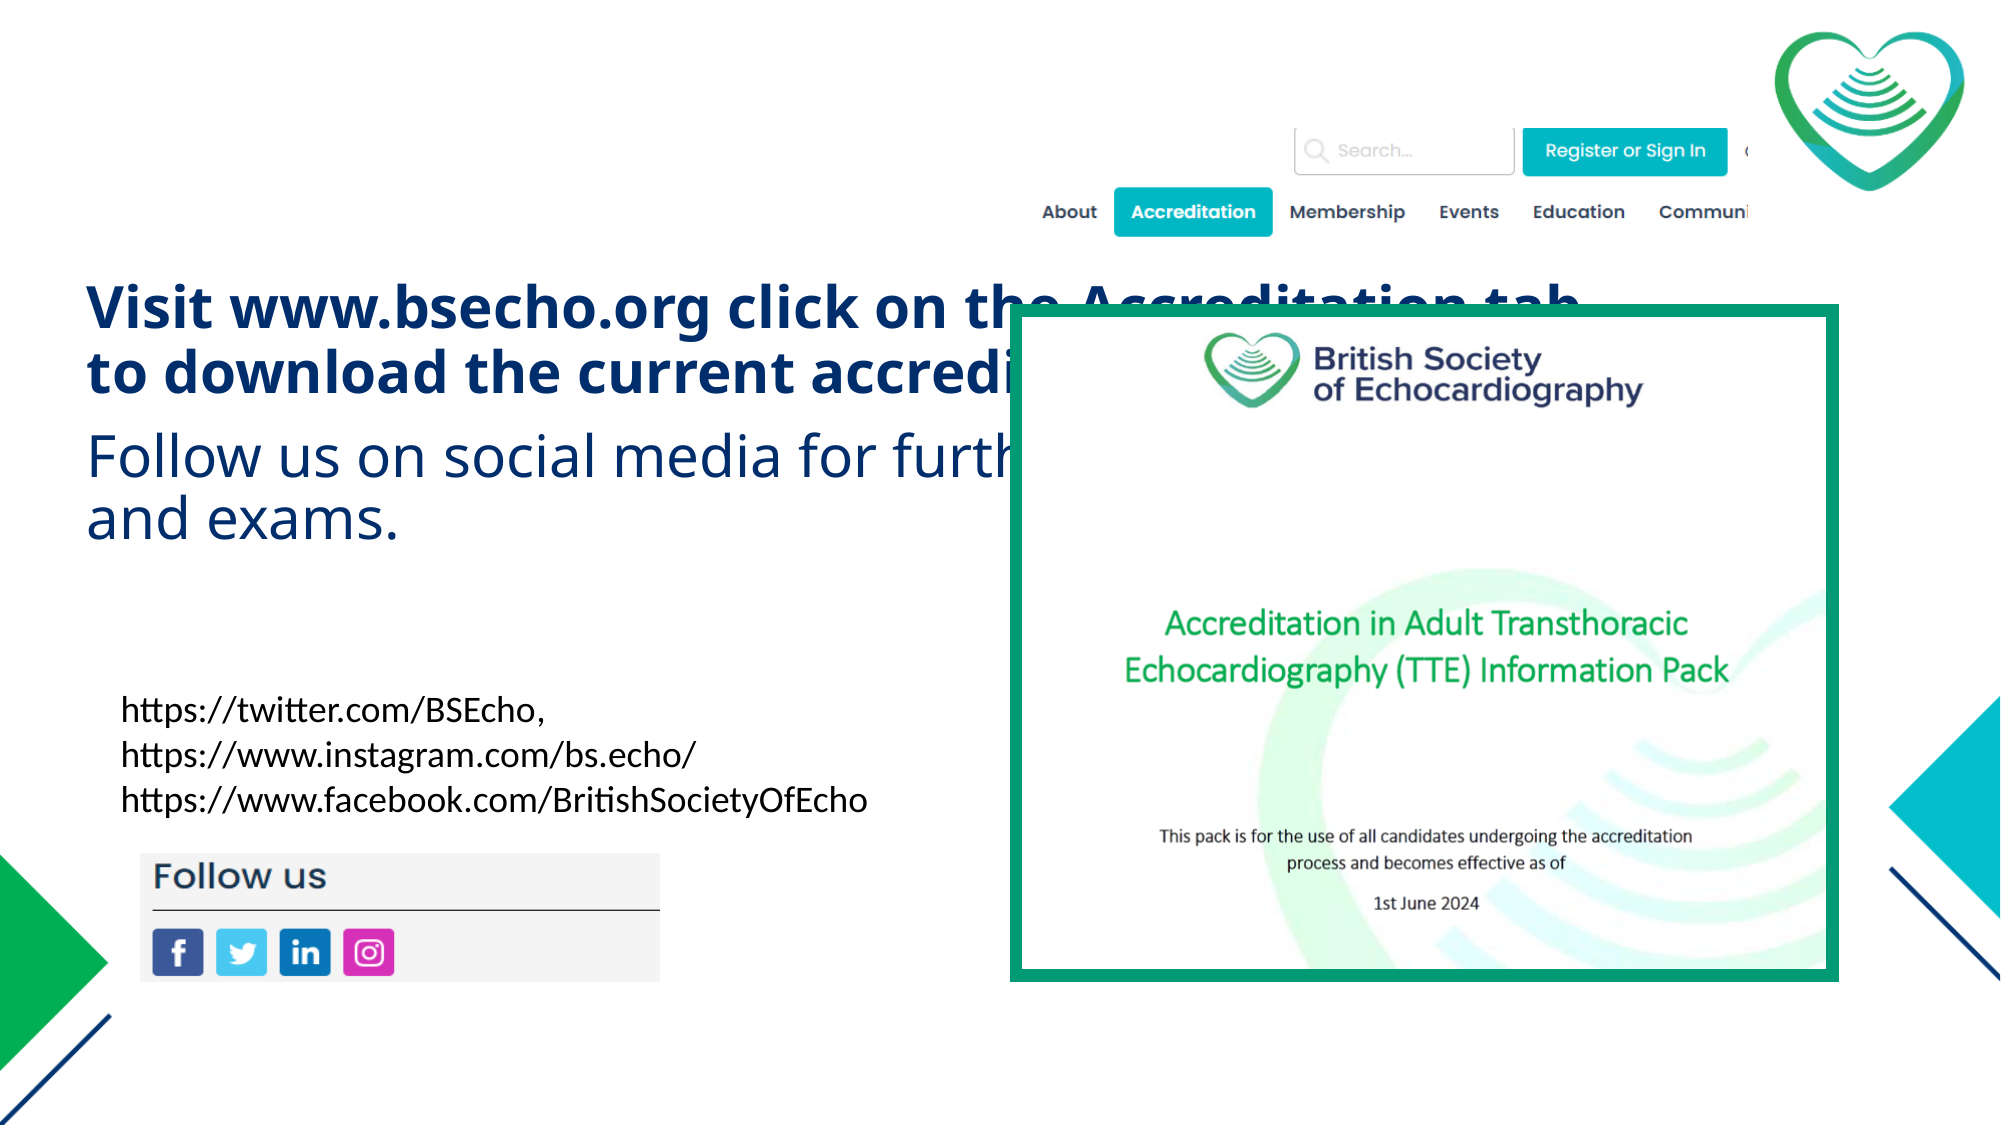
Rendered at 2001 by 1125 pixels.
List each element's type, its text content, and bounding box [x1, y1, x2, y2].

picture [140, 853, 660, 982]
picture [943, 128, 1748, 272]
picture [1022, 316, 1827, 970]
list Visit www.bsecho.org click on the Accreditation tab to download the current accreditation pack. Follow us on social media for further updates on guides and exams. [105, 143, 944, 638]
text_box https://twitter.com/BSEcho, https://www.instagram.com/bs.echo/ https://www.facebook.com/BritishSocietyOfEcho [105, 677, 886, 829]
